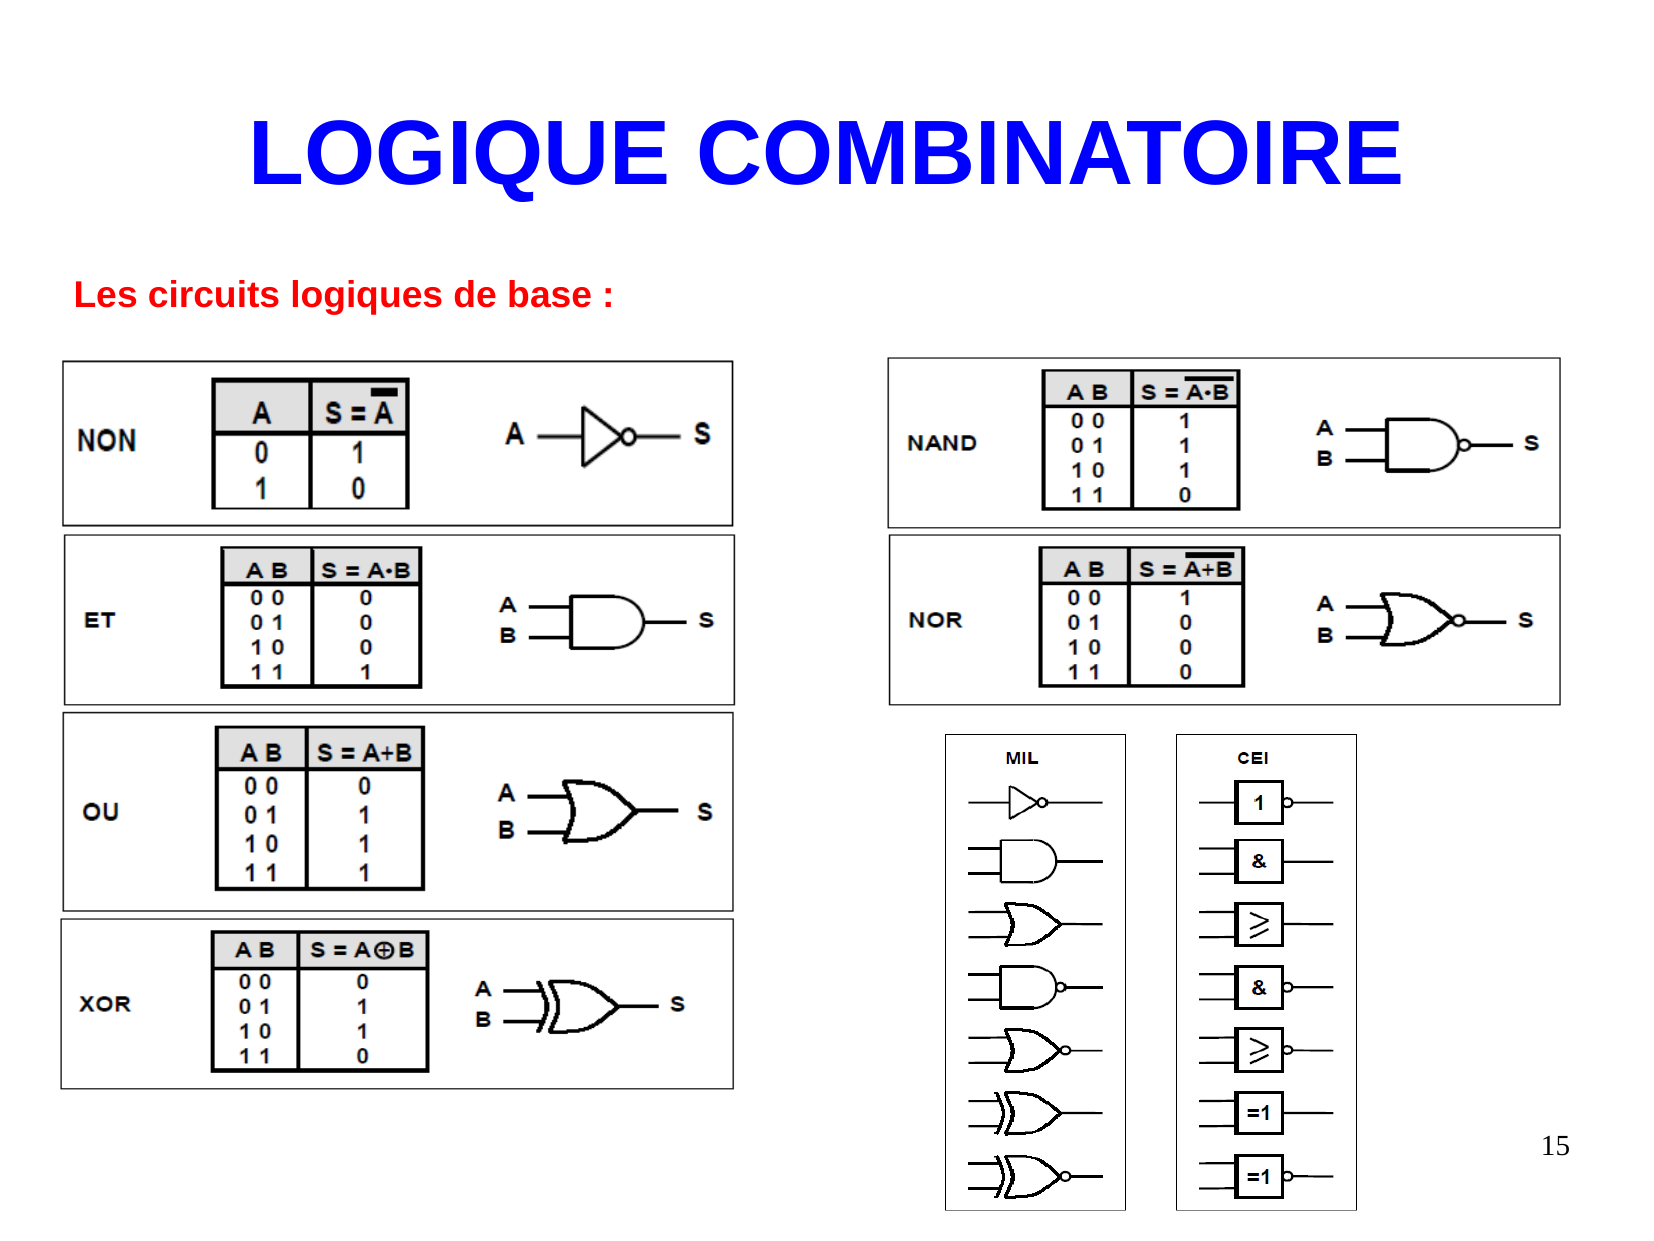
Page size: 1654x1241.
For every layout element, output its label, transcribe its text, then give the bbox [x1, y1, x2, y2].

title LOGIQUE COMBINATOIRE [0, 49, 1654, 257]
picture [885, 354, 1565, 709]
picture [944, 733, 1359, 1211]
text_box Les circuits logiques de base : [58, 266, 975, 364]
picture [58, 354, 738, 1093]
